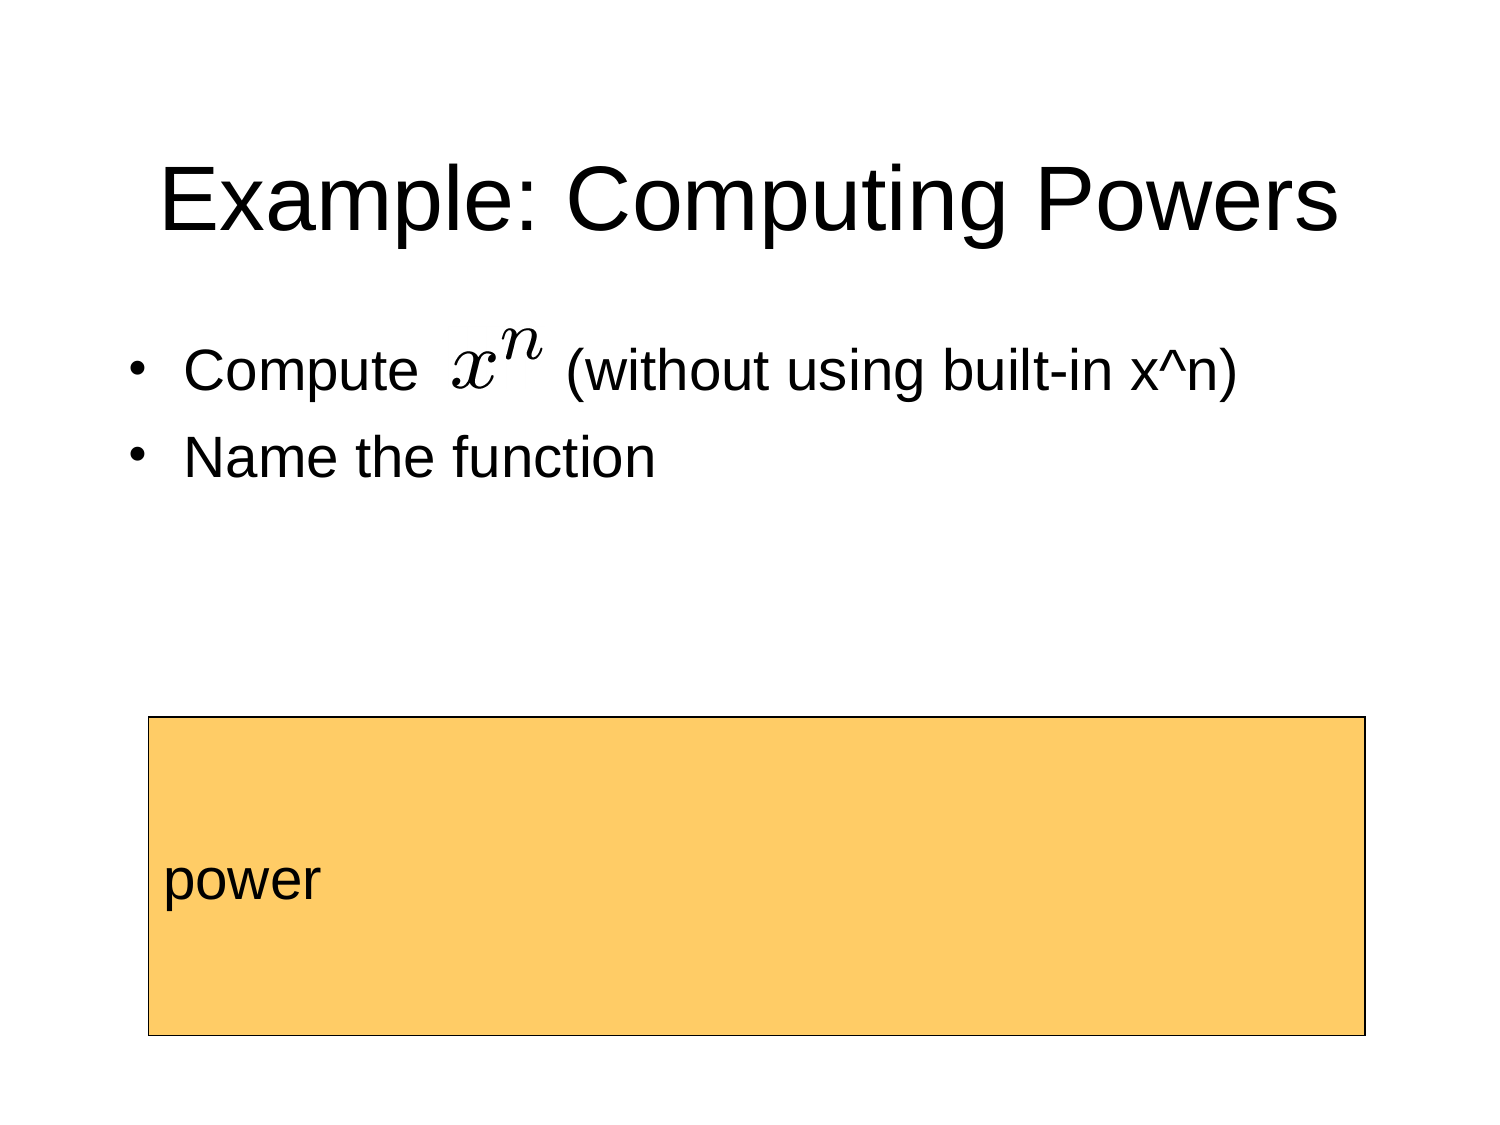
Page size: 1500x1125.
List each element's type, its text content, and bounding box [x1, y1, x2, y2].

list Compute (without using built-in x^n) Name the function [112, 324, 1388, 1000]
text_box power [148, 716, 1366, 1036]
title Example: Computing Powers [112, 99, 1388, 288]
picture [448, 326, 545, 389]
